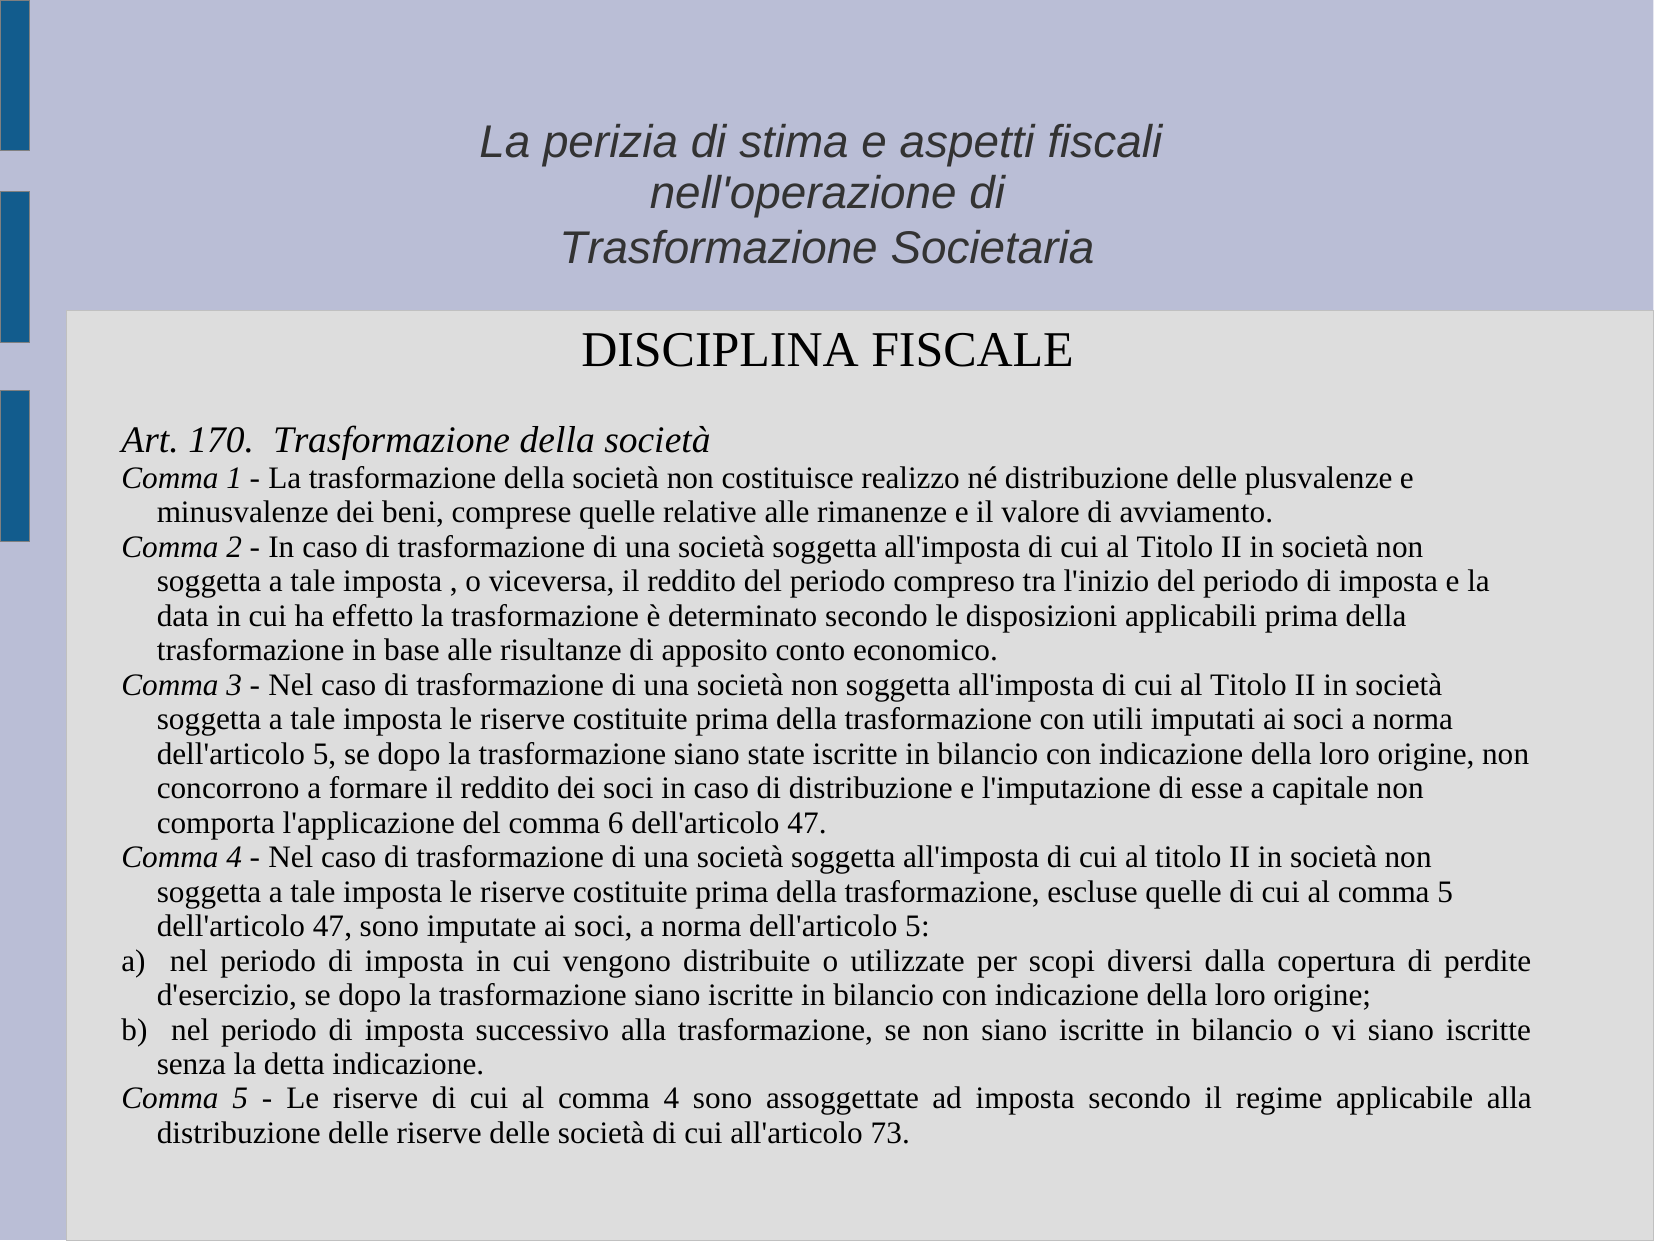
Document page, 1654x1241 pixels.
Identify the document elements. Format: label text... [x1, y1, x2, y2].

title La perizia di stima e aspetti fiscali nell'operazione di Trasformazione Societaria [121, 91, 1534, 201]
subtitle DISCIPLINA FISCALE Art. 170. Trasformazione della società Comma 1 - La trasformazione della società non costituisce realizzo né distribuzione delle plusvalenze e minusvalenze dei beni, comprese quelle relative alle rimanenze e il valore di avviamento. Comma 2 - In caso di trasformazione di una società soggetta all'imposta di cui al Titolo II in società non soggetta a tale imposta , o viceversa, il reddito del periodo compreso tra l'inizio del periodo di imposta e la data in cui ha effetto la trasformazione è determinato secondo le disposizioni applicabili prima della trasformazione in base alle risultanze di apposito conto economico. Comma 3 - Nel caso di trasformazione di una società non soggetta all'imposta di cui al Titolo II in società soggetta a tale imposta le riserve costituite prima della trasformazione con utili imputati ai soci a norma dell'articolo 5, se dopo la trasformazione siano state iscritte in bilancio con indicazione della loro origine, non concorrono a formare il reddito dei soci in caso di distribuzione e l'imputazione di esse a capitale non comporta l'applicazione del comma 6 dell'articolo 47. Comma 4 - Nel caso di trasformazione di una società soggetta all'imposta di cui al titolo II in società non soggetta a tale imposta le riserve costituite prima della trasformazione, escluse quelle di cui al comma 5 dell'articolo 47, sono imputate ai soci, a norma dell'articolo 5: a) nel periodo di imposta in cui vengono distribuite o utilizzate per scopi diversi dalla copertura di perdite d'esercizio, se dopo la trasformazione siano iscritte in bilancio con indicazione della loro origine; b) nel periodo di imposta successivo alla trasformazione, se non siano iscritte in bilancio o vi siano iscritte senza la detta indicazione. Comma 5 - Le riserve di cui al comma 4 sono assoggettate ad imposta secondo il regime applicabile alla distribuzione delle riserve delle società di cui all'articolo 73. [121, 201, 1534, 1241]
